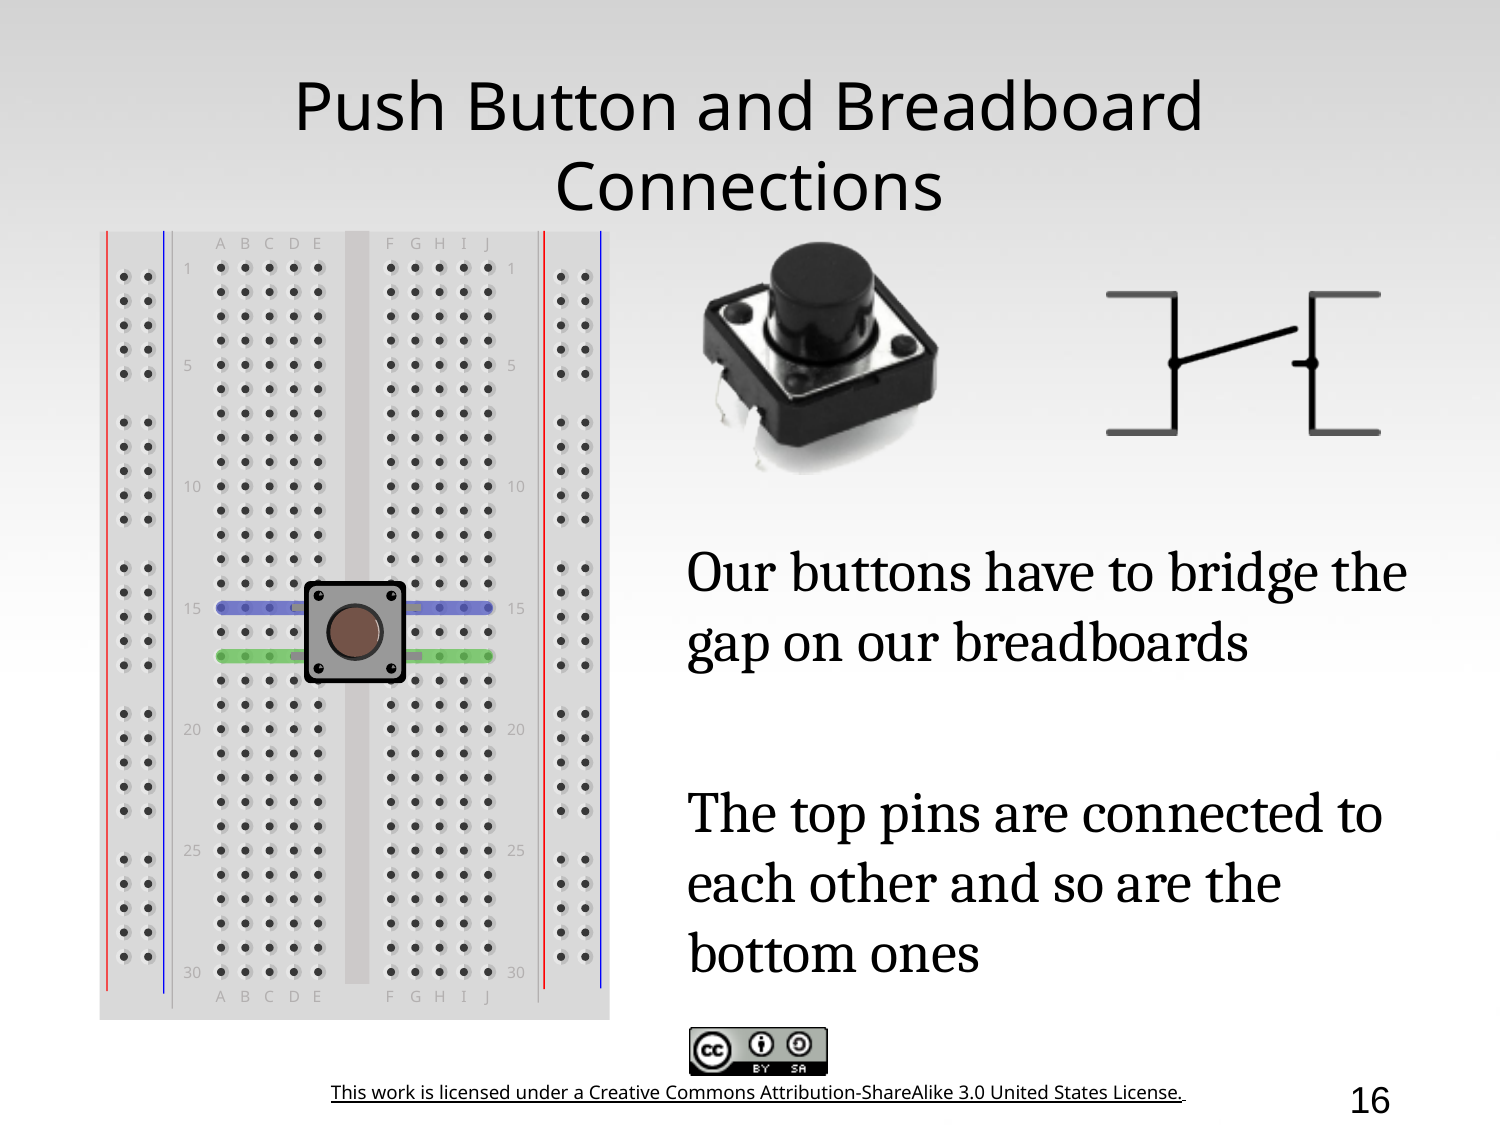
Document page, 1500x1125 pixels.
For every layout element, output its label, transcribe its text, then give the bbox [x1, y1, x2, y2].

list Our buttons have to bridge the gap on our breadboards The top pins are connected to each other and so are the bottom ones [672, 524, 1456, 1031]
title Push Button and Breadboard Connections [112, 49, 1388, 238]
picture [0, 0, 1500, 1125]
